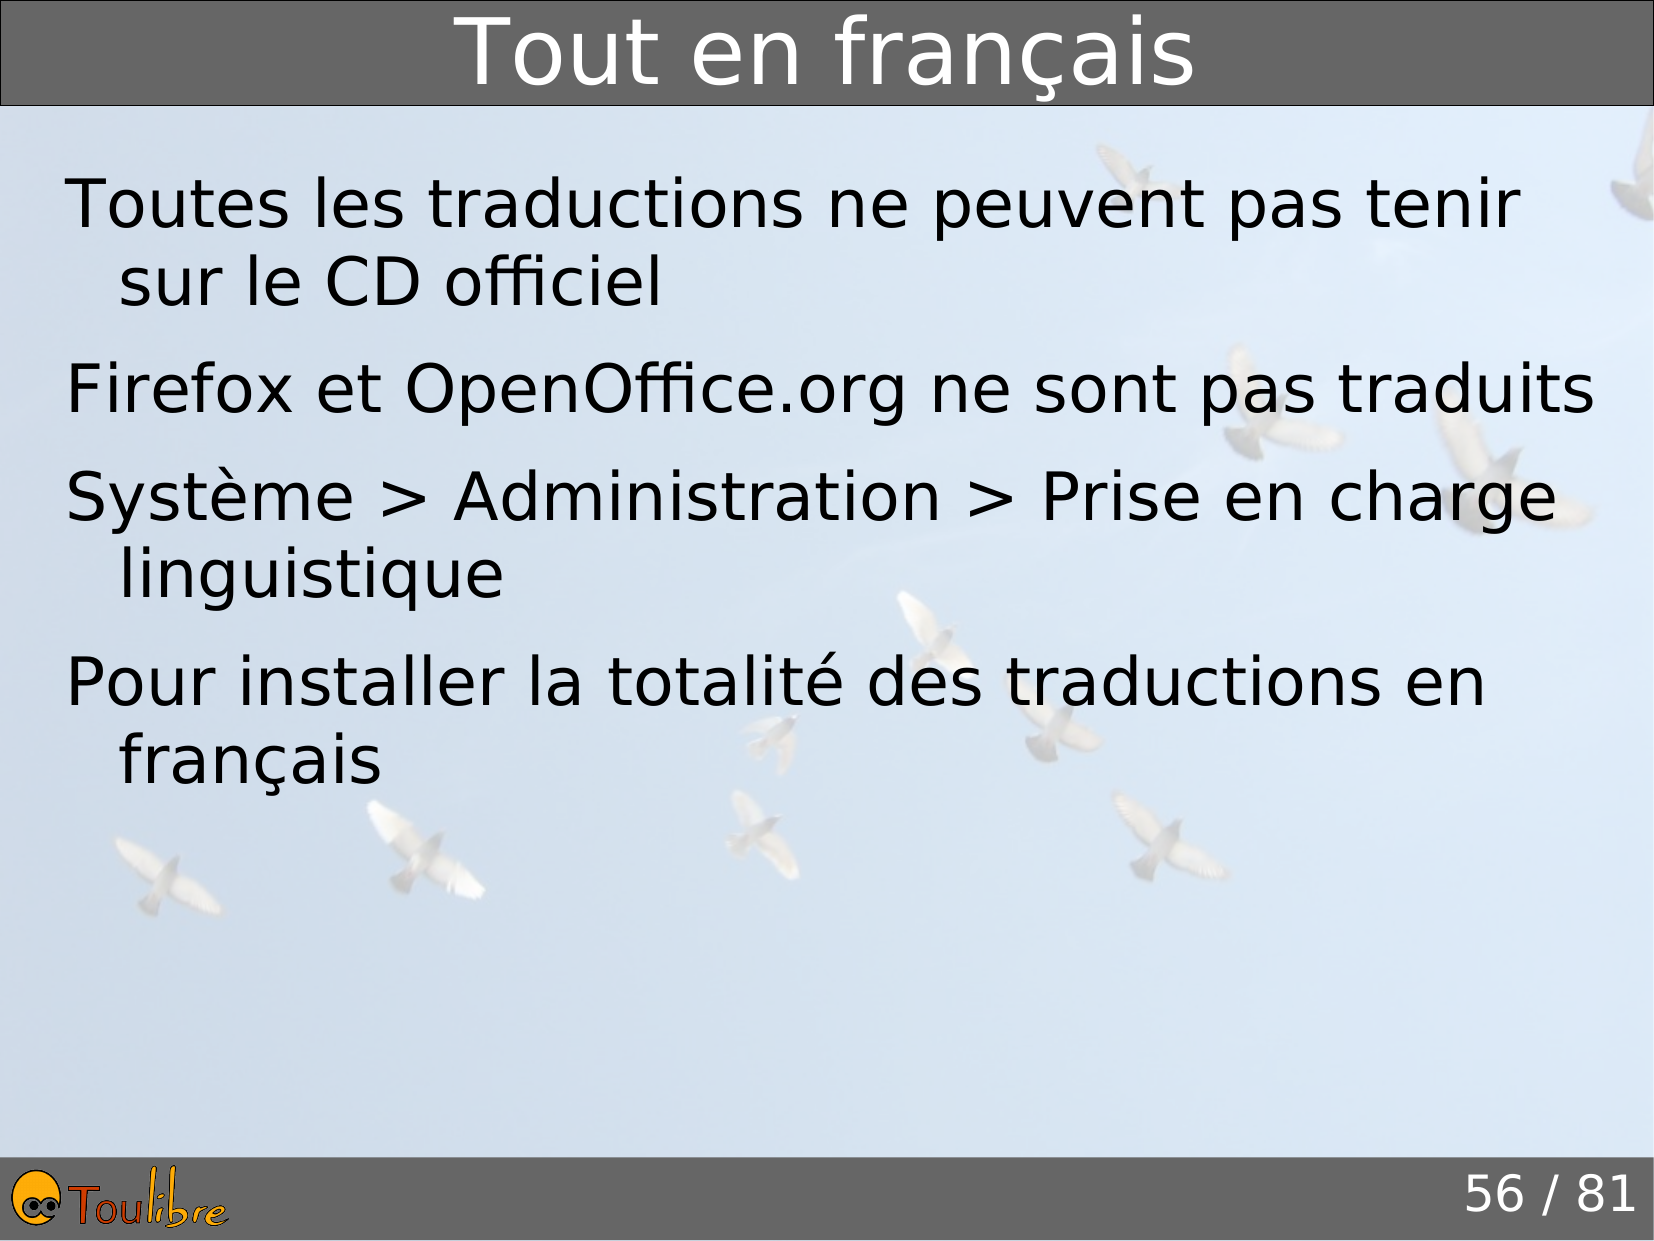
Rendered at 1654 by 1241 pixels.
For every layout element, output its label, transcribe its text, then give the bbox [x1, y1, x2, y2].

title Tout en français [0, 0, 1654, 107]
list Toutes les traductions ne peuvent pas tenir sur le CD officiel Firefox et OpenOffice.org ne sont pas traduits Système > Administration > Prise en charge linguistique Pour installer la totalité des traductions en français [47, 165, 1609, 1076]
picture [11, 1165, 229, 1228]
